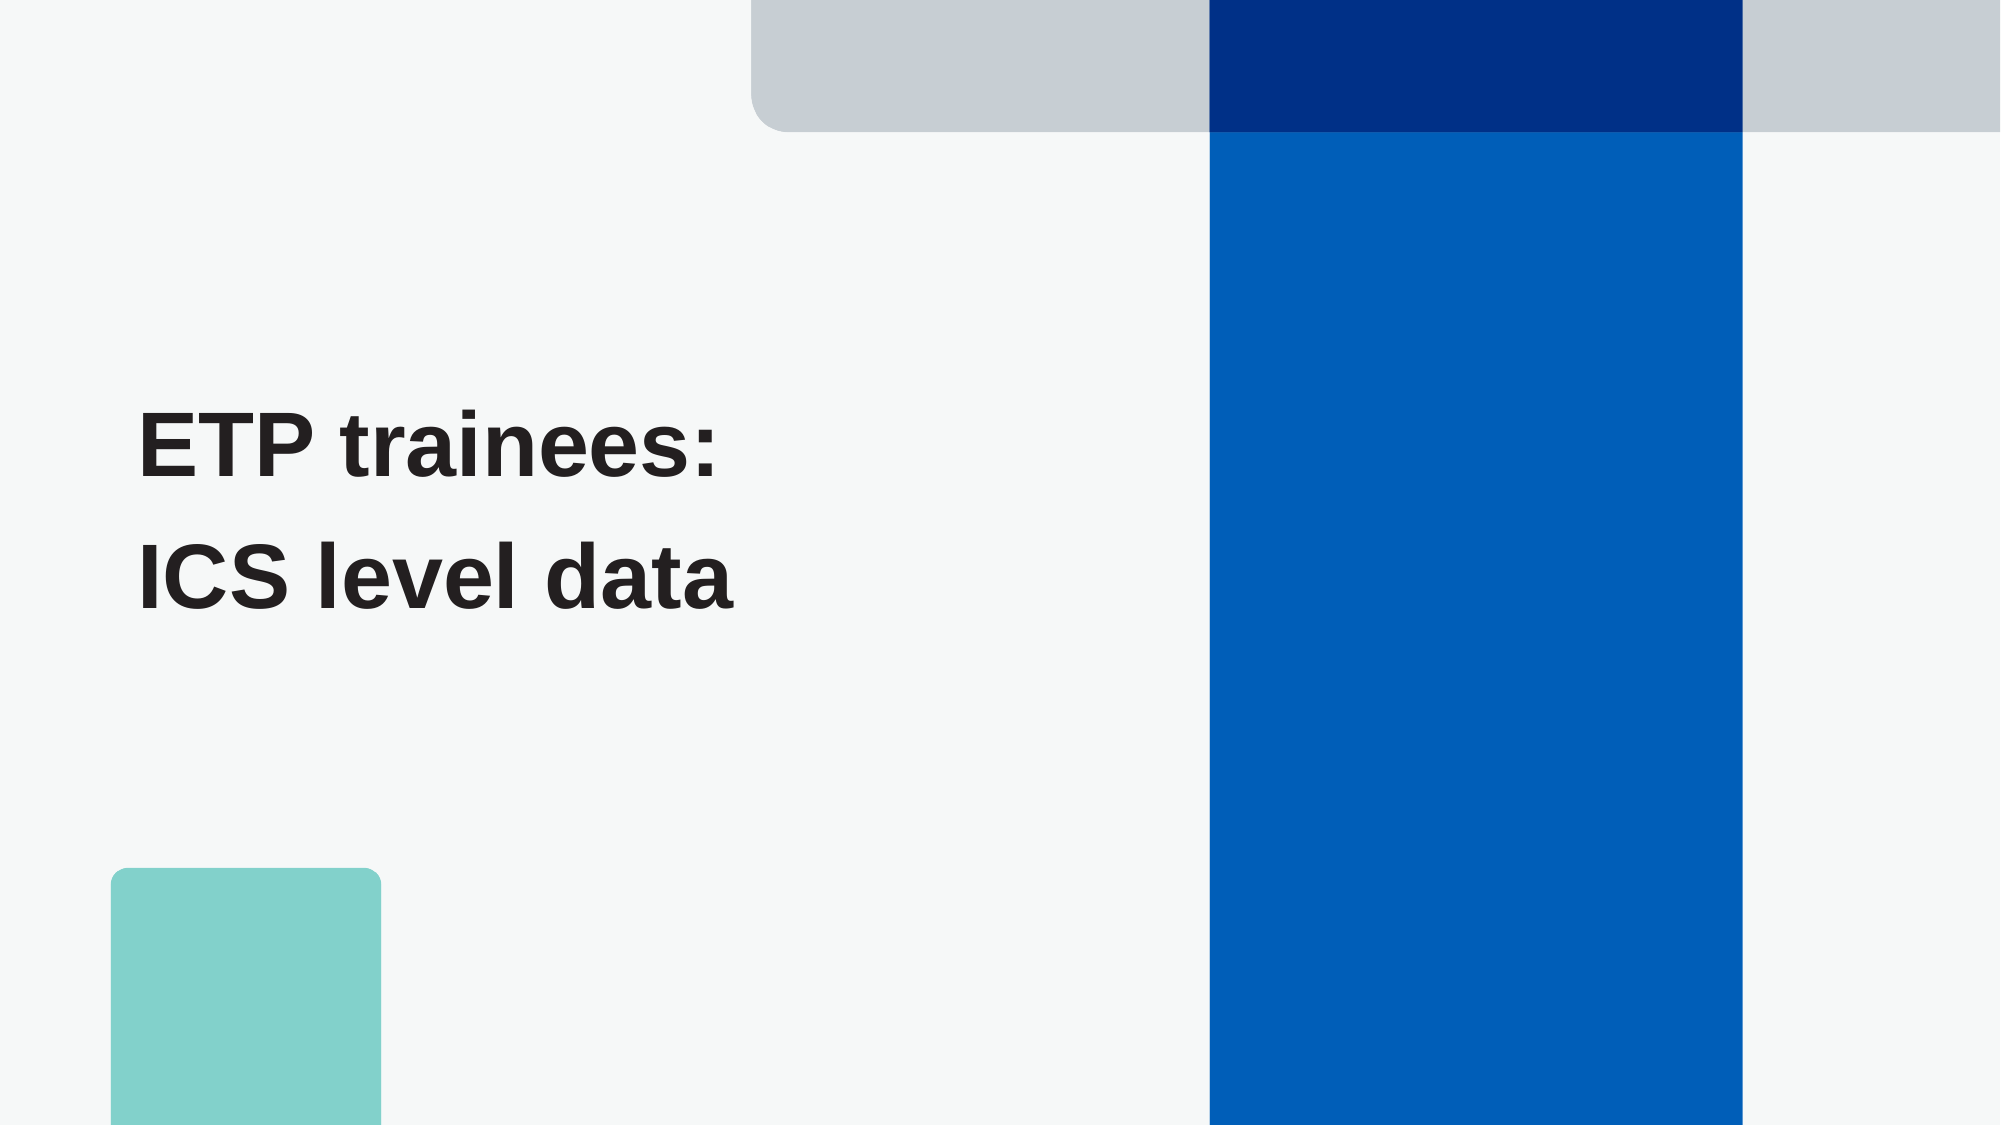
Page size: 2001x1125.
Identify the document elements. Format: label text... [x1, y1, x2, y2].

title ETP trainees: ICS level data [122, 355, 1188, 573]
